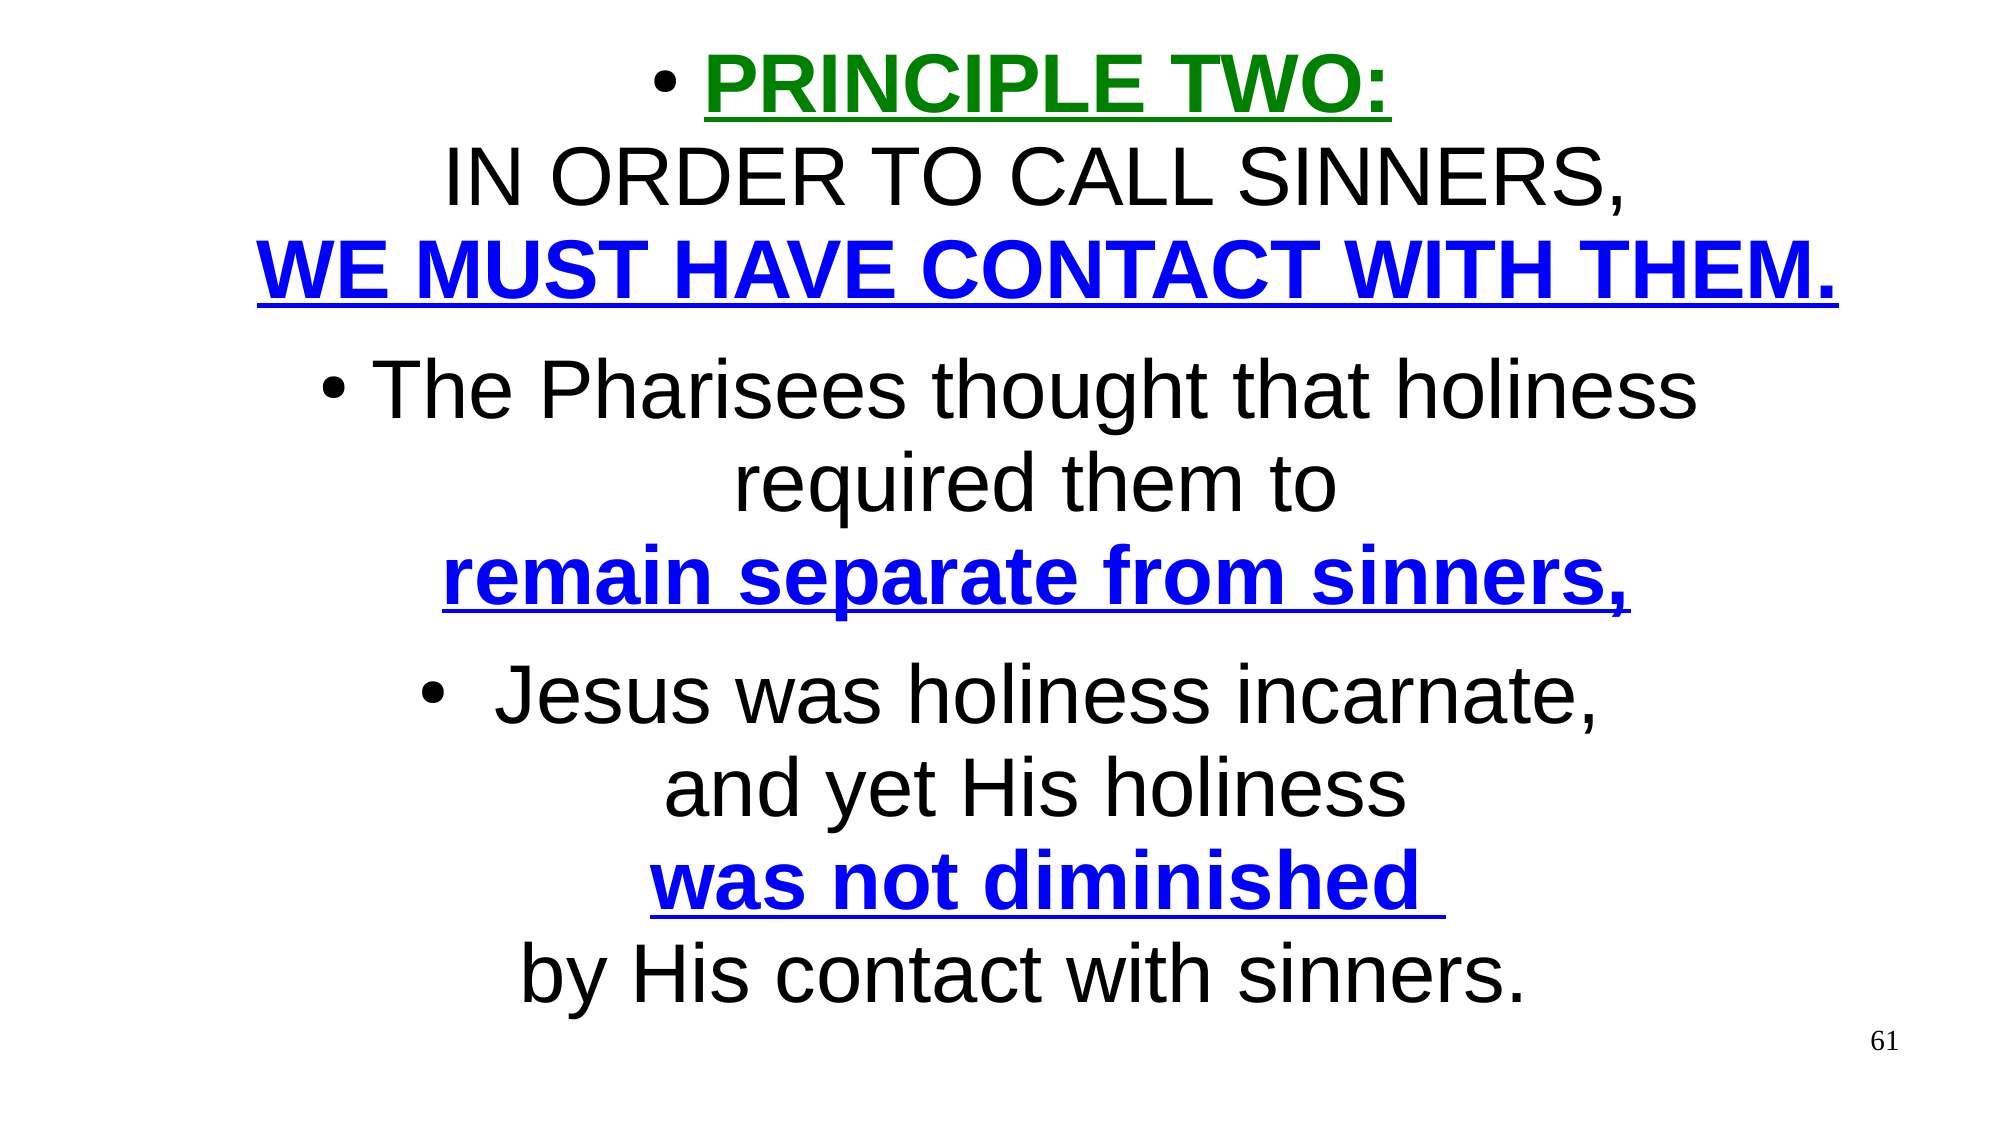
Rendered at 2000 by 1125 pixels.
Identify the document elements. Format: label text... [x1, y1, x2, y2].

list PRINCIPLE TWO: IN ORDER TO CALL SINNERS, WE MUST HAVE CONTACT WITH THEM. The Pharisees thought that holiness required them to remain separate from sinners, Jesus was holiness incarnate, and yet His holiness was not diminished by His contact with sinners. [37, 37, 1988, 1088]
